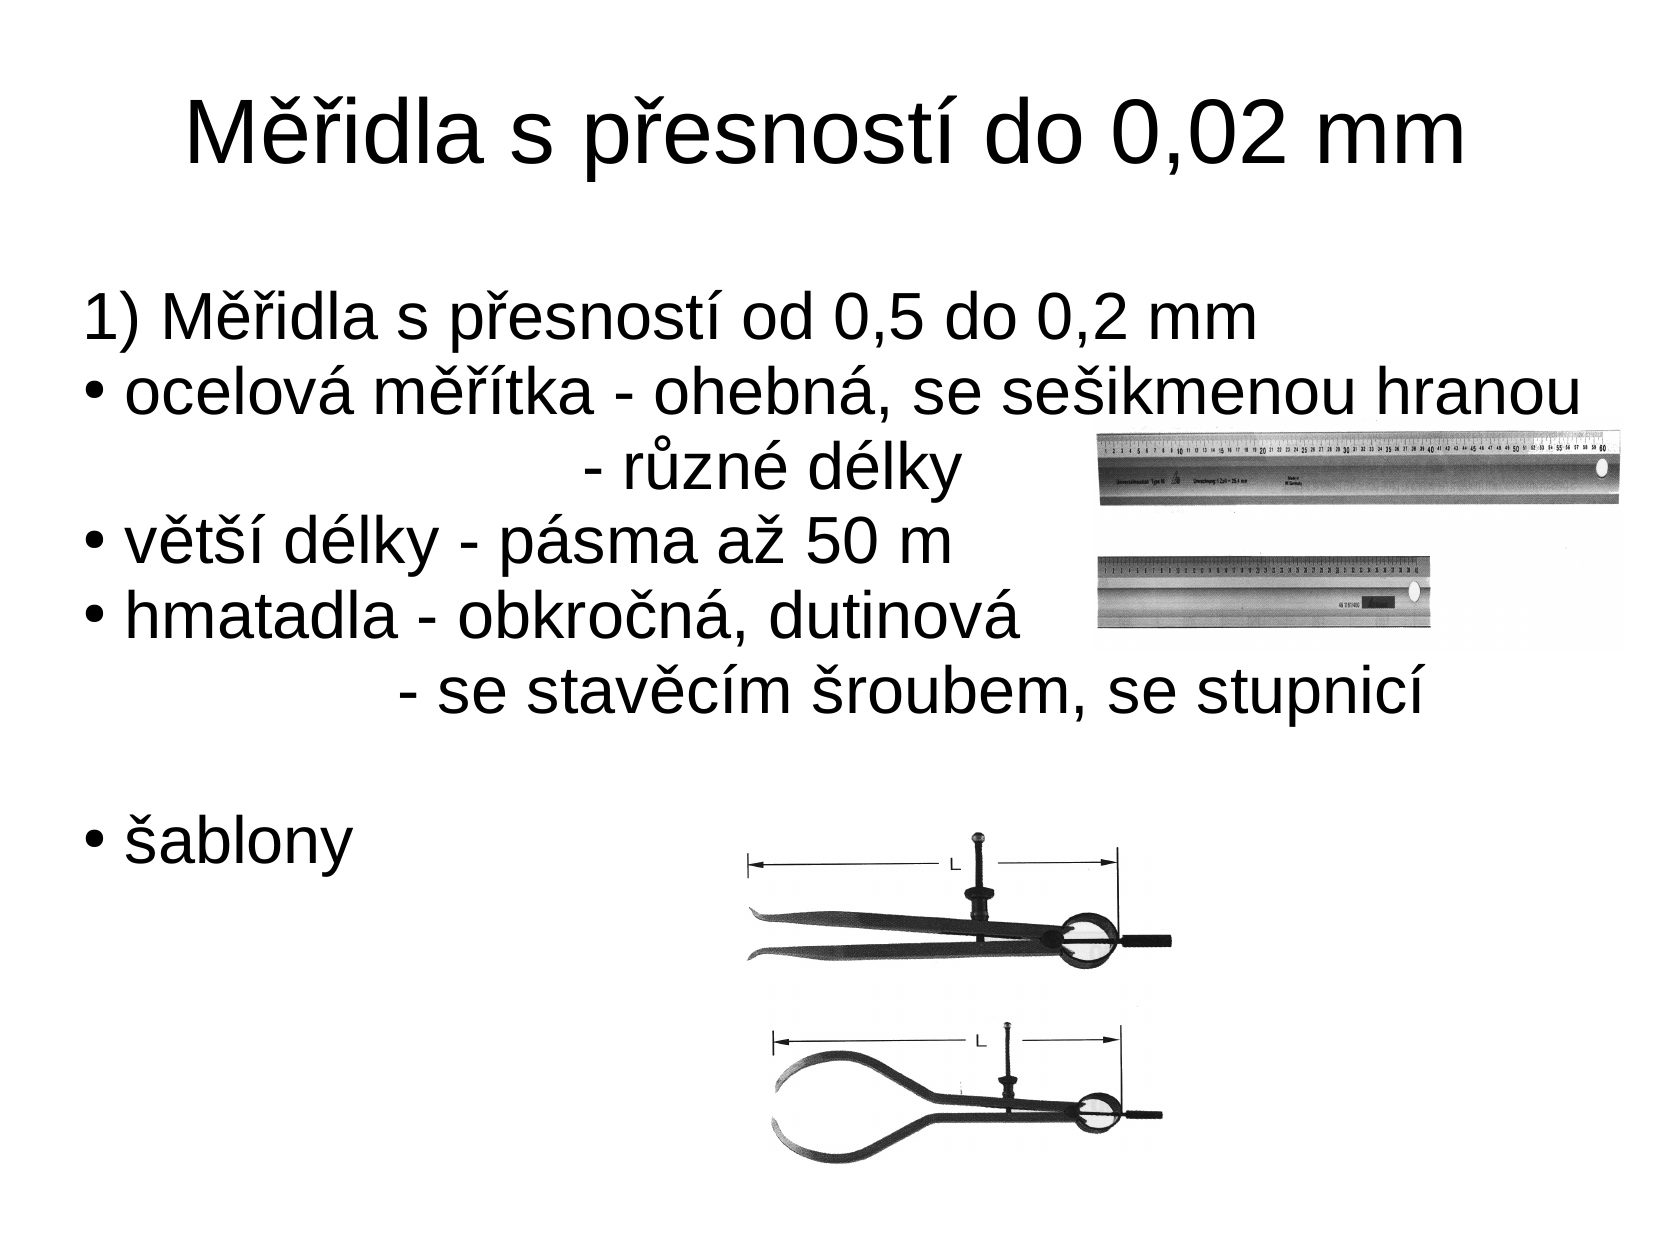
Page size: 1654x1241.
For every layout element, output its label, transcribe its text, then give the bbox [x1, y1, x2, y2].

picture [738, 826, 1182, 1182]
subtitle 1) Měřidla s přesností od 0,5 do 0,2 mm ocelová měřítka - ohebná, se sešikmenou hranou - různé délky větší délky - pásma až 50 m hmatadla - obkročná, dutinová - se stavěcím šroubem, se stupnicí šablony [82, 168, 1625, 1063]
picture [1092, 416, 1625, 650]
title Měřidla s přesností do 0,02 mm [82, 56, 1571, 168]
